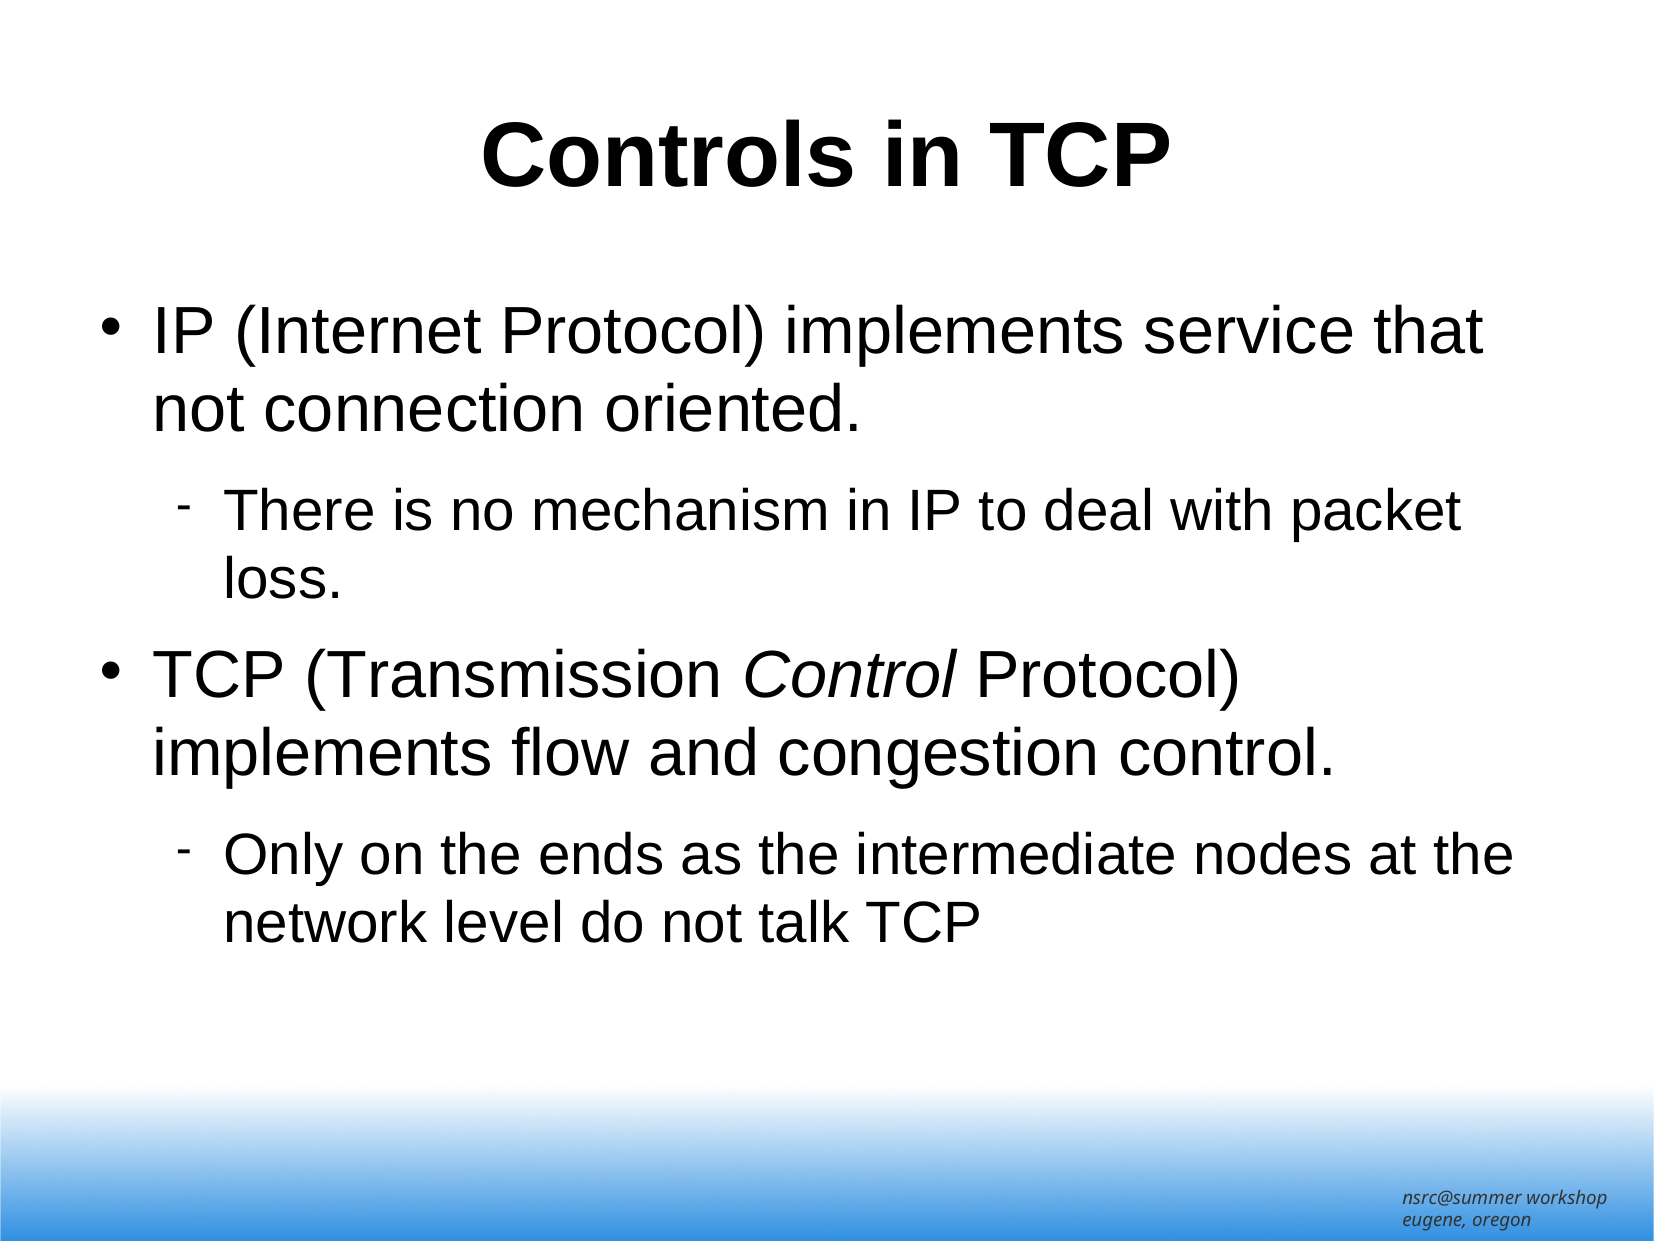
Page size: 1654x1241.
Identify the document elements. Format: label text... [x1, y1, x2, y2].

list IP (Internet Protocol) implements service that not connection oriented. There is no mechanism in IP to deal with packet loss. TCP (Transmission Control Protocol) implements flow and congestion control. Only on the ends as the intermediate nodes at the network level do not talk TCP [82, 290, 1571, 1109]
picture [0, 1083, 1654, 1241]
title Controls in TCP [82, 49, 1571, 257]
